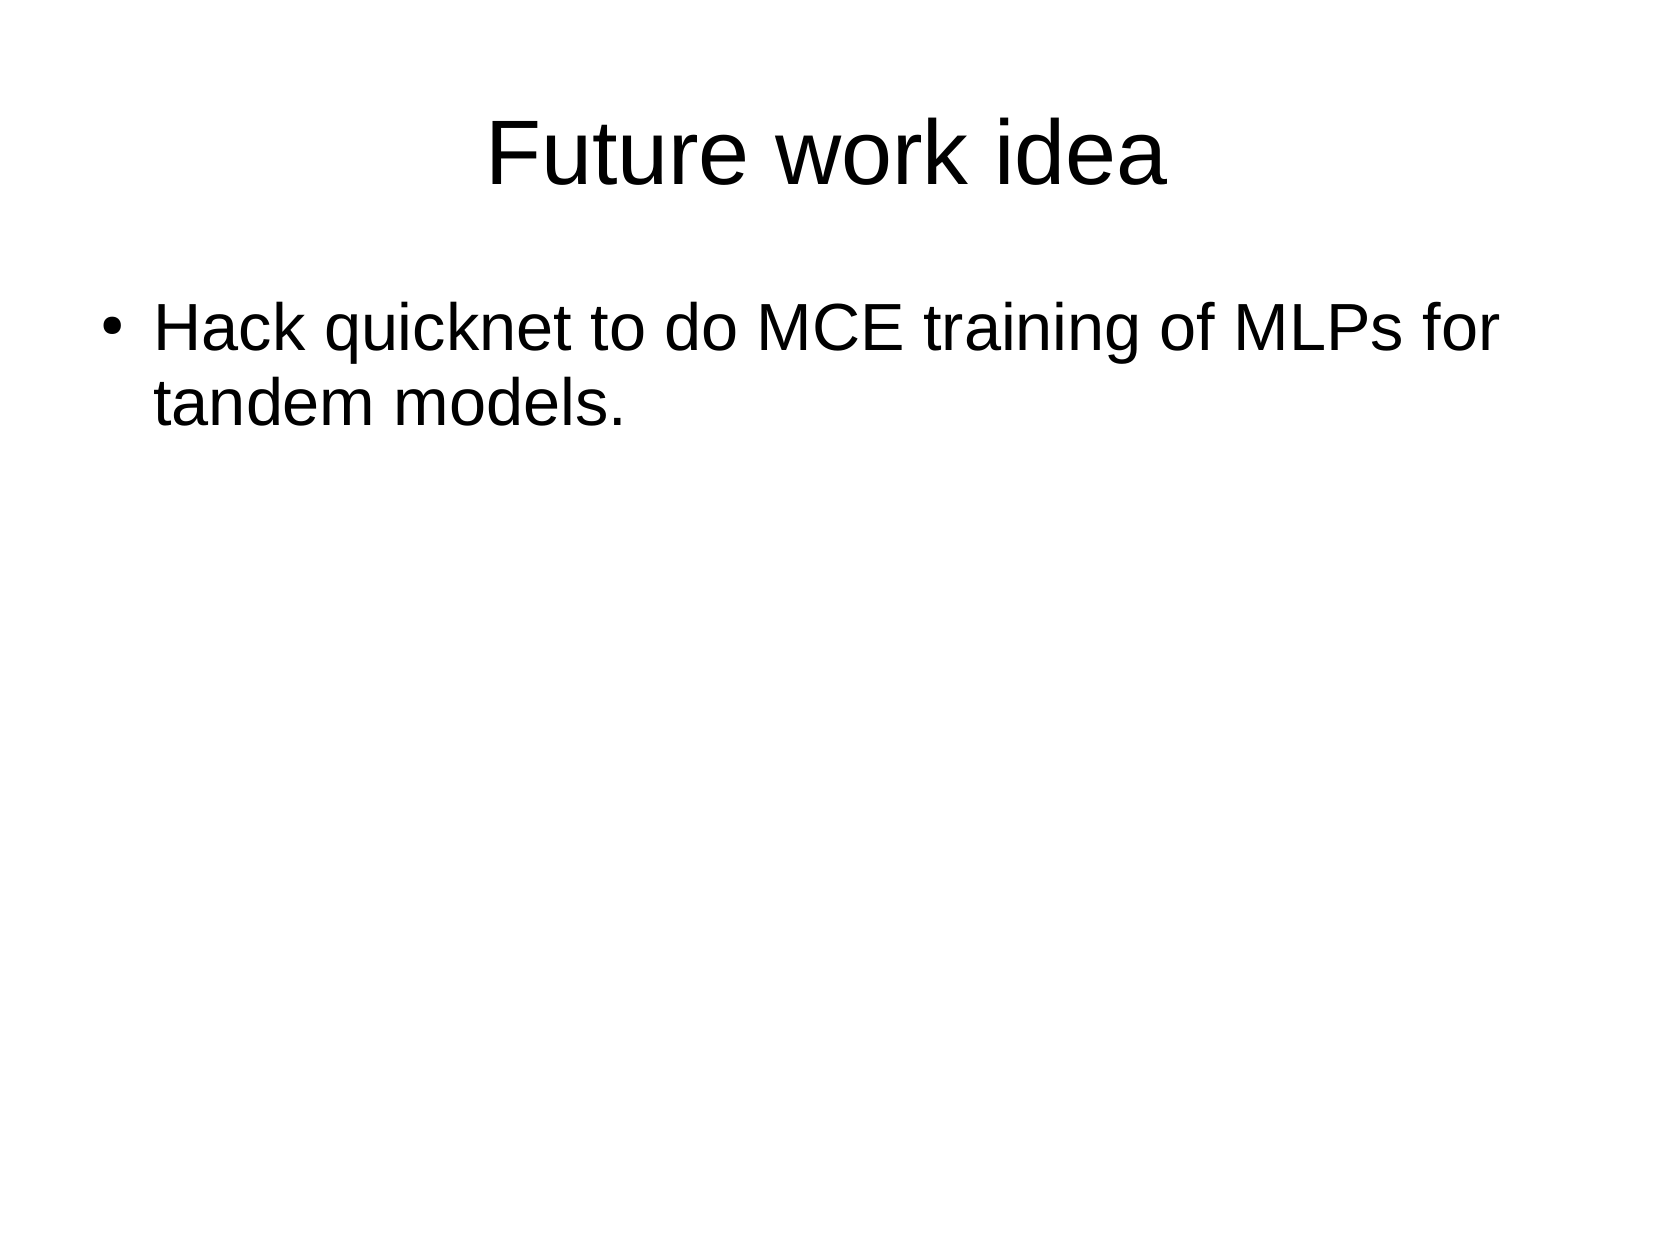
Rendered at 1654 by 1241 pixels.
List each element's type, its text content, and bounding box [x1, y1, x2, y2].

title Future work idea [82, 56, 1571, 250]
list Hack quicknet to do MCE training of MLPs for tandem models. [82, 290, 1571, 1094]
